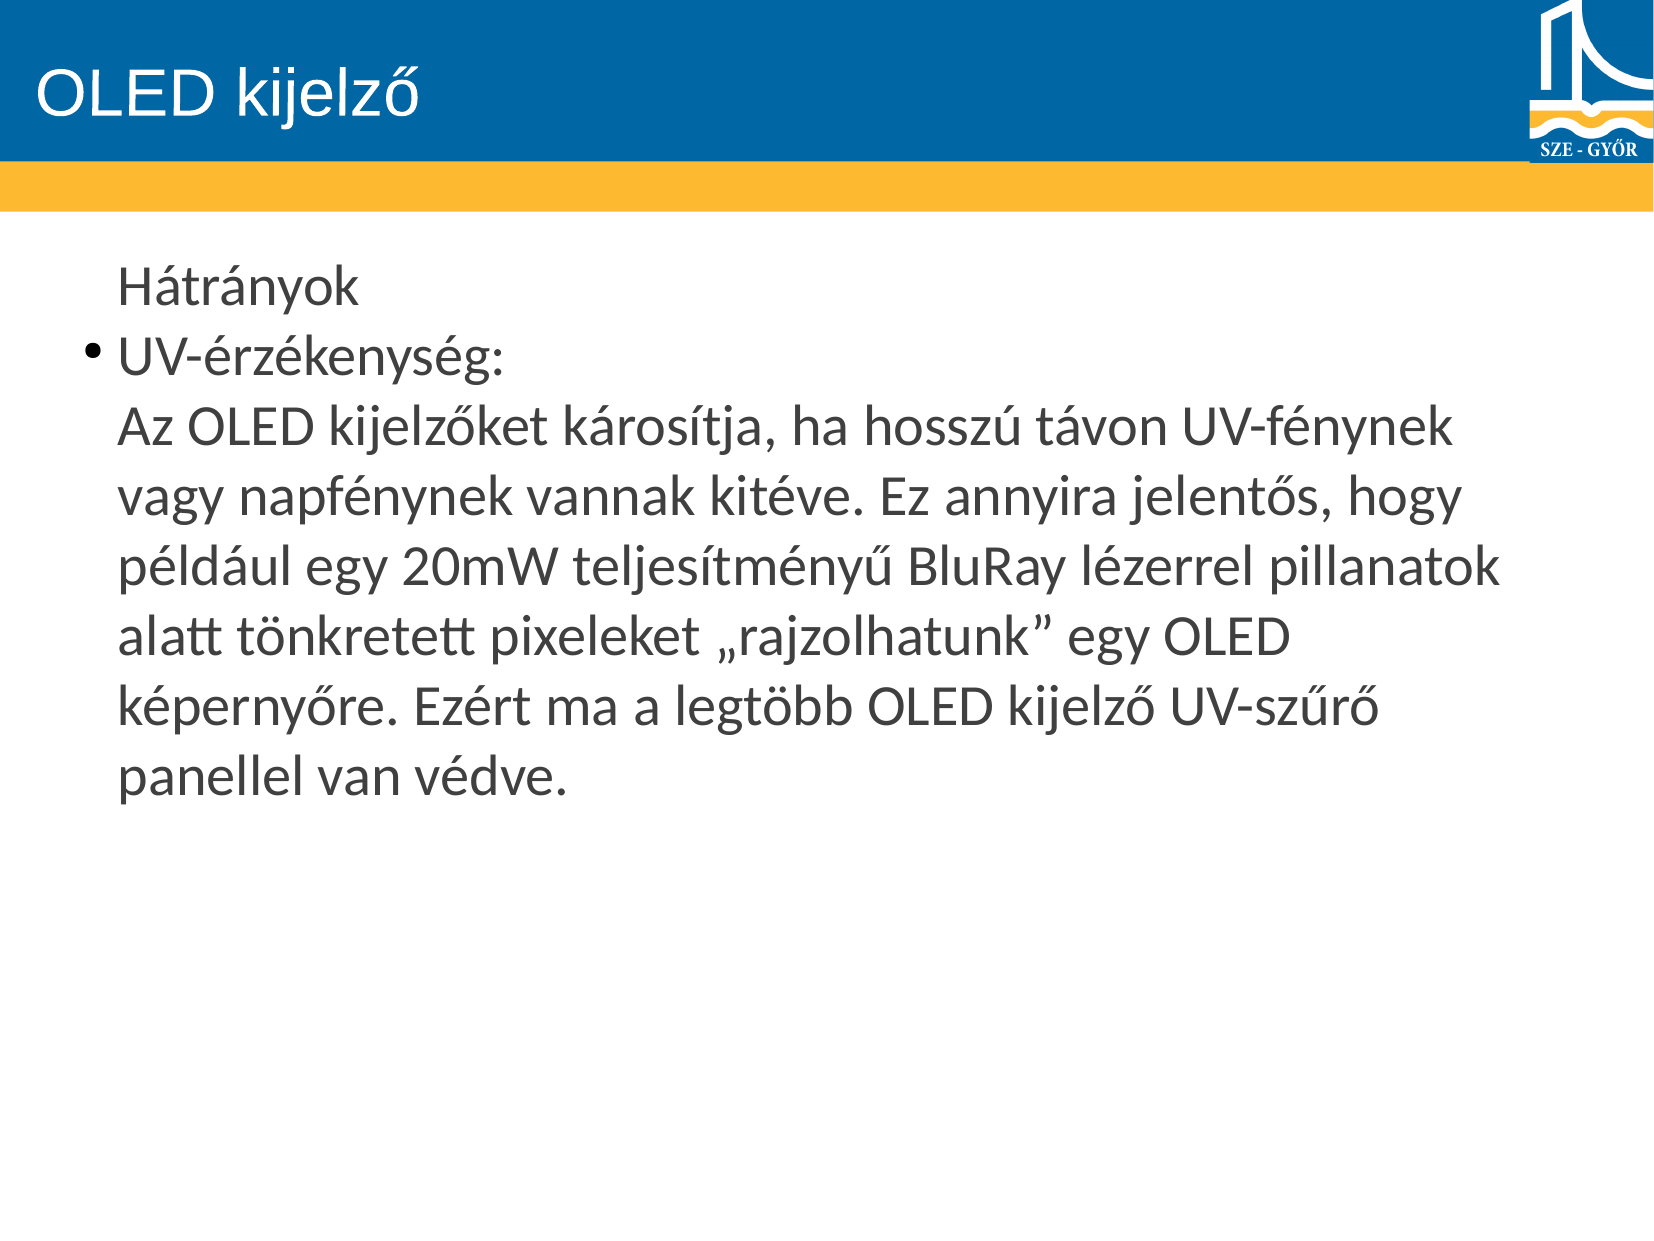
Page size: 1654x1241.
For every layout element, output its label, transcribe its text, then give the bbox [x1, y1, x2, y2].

text_box OLED kijelző [34, 48, 1524, 144]
text_box Hátrányok UV-érzékenység: Az OLED kijelzőket károsítja, ha hosszú távon UV-fénynek vagy napfénynek vannak kitéve. Ez annyira jelentős, hogy például egy 20mW teljesítményű BluRay lézerrel pillanatok alatt tönkretett pixeleket „rajzolhatunk” egy OLED képernyőre. Ezért ma a legtöbb OLED kijelző UV-szűrő panellel van védve. [82, 247, 1571, 1198]
picture [1529, 0, 1654, 163]
